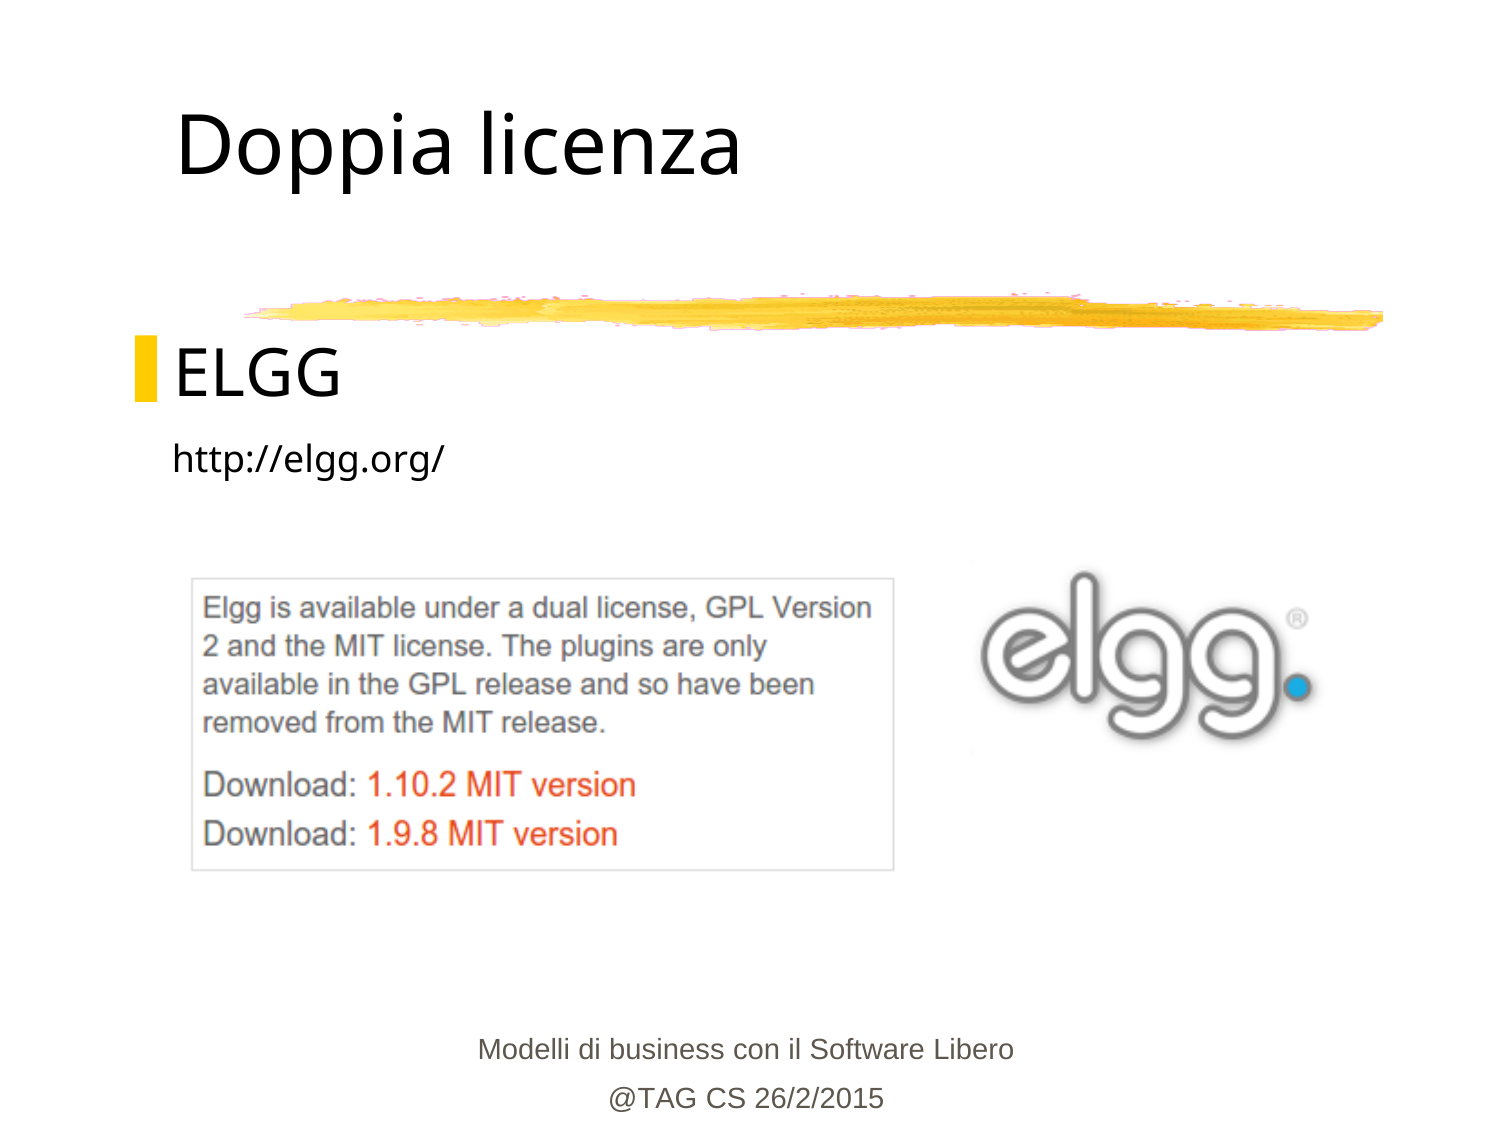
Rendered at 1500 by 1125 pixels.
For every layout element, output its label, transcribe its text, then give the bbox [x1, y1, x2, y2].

picture [177, 560, 913, 886]
title Doppia licenza [174, 0, 1327, 300]
picture [970, 560, 1329, 756]
picture [244, 288, 1383, 324]
list ELGG http://elgg.org/ [118, 324, 1418, 1020]
